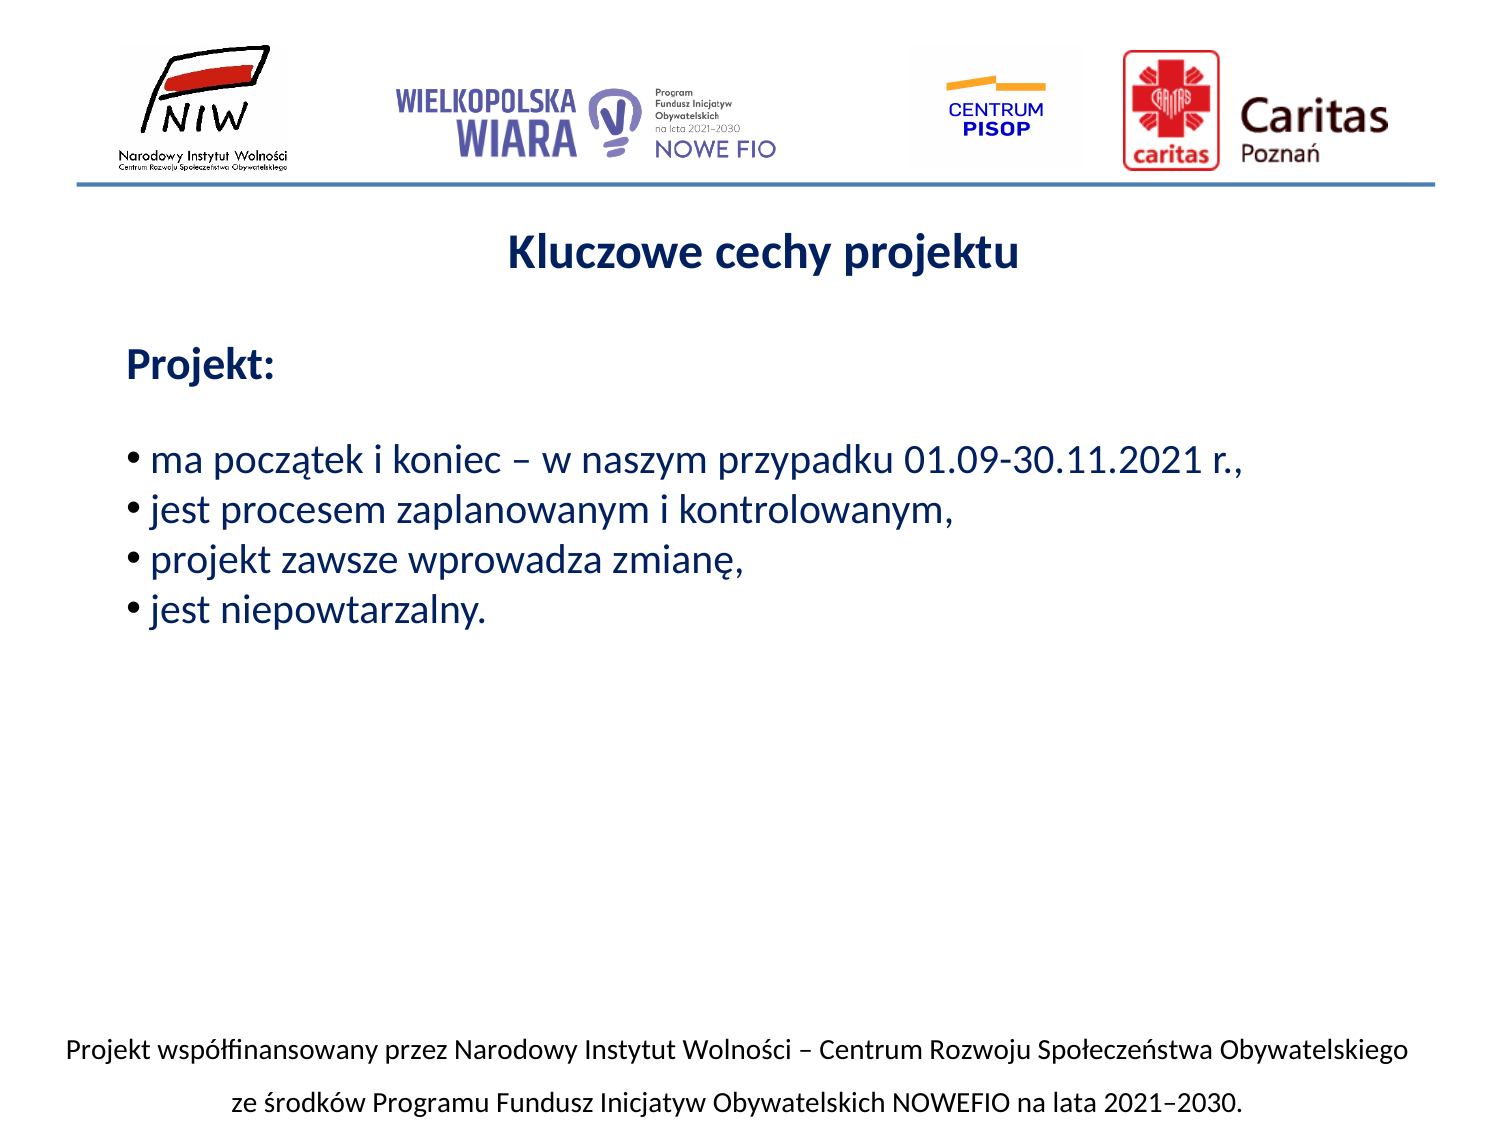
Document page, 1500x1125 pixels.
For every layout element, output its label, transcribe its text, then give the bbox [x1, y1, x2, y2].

text_box Projekt: ma początek i koniec – w naszym przypadku 01.09-30.11.2021 r., jest procesem zaplanowanym i kontrolowanym, projekt zawsze wprowadza zmianę, jest niepowtarzalny. [111, 337, 1424, 640]
title Kluczowe cechy projektu [89, 211, 1440, 306]
